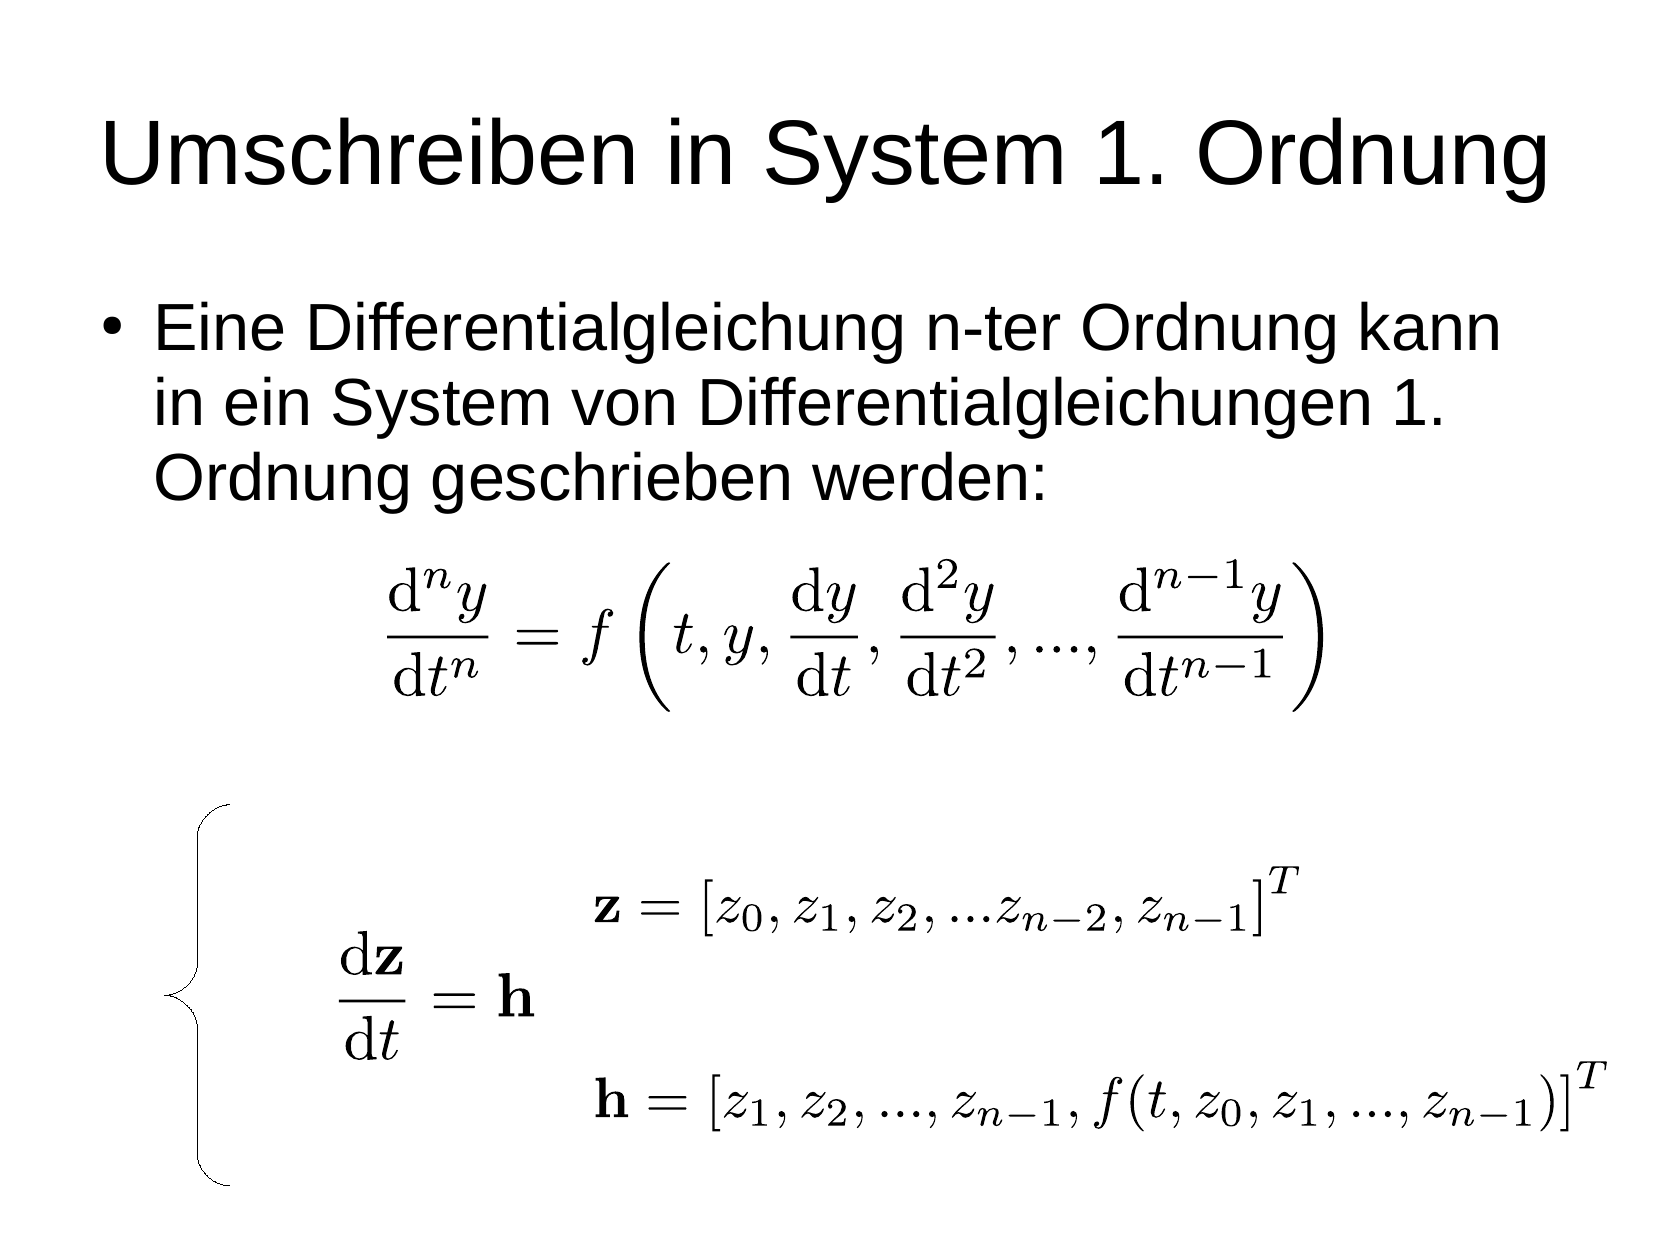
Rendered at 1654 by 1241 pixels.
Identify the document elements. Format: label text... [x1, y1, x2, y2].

text_box [387, 558, 1337, 712]
text_box [338, 930, 536, 1060]
title Umschreiben in System 1. Ordnung [82, 56, 1571, 250]
text_box [592, 866, 1301, 937]
list Eine Differentialgleichung n-ter Ordnung kann in ein System von Differentialgleichungen 1. Ordnung geschrieben werden: [82, 290, 1571, 1094]
text_box [592, 1061, 1609, 1132]
